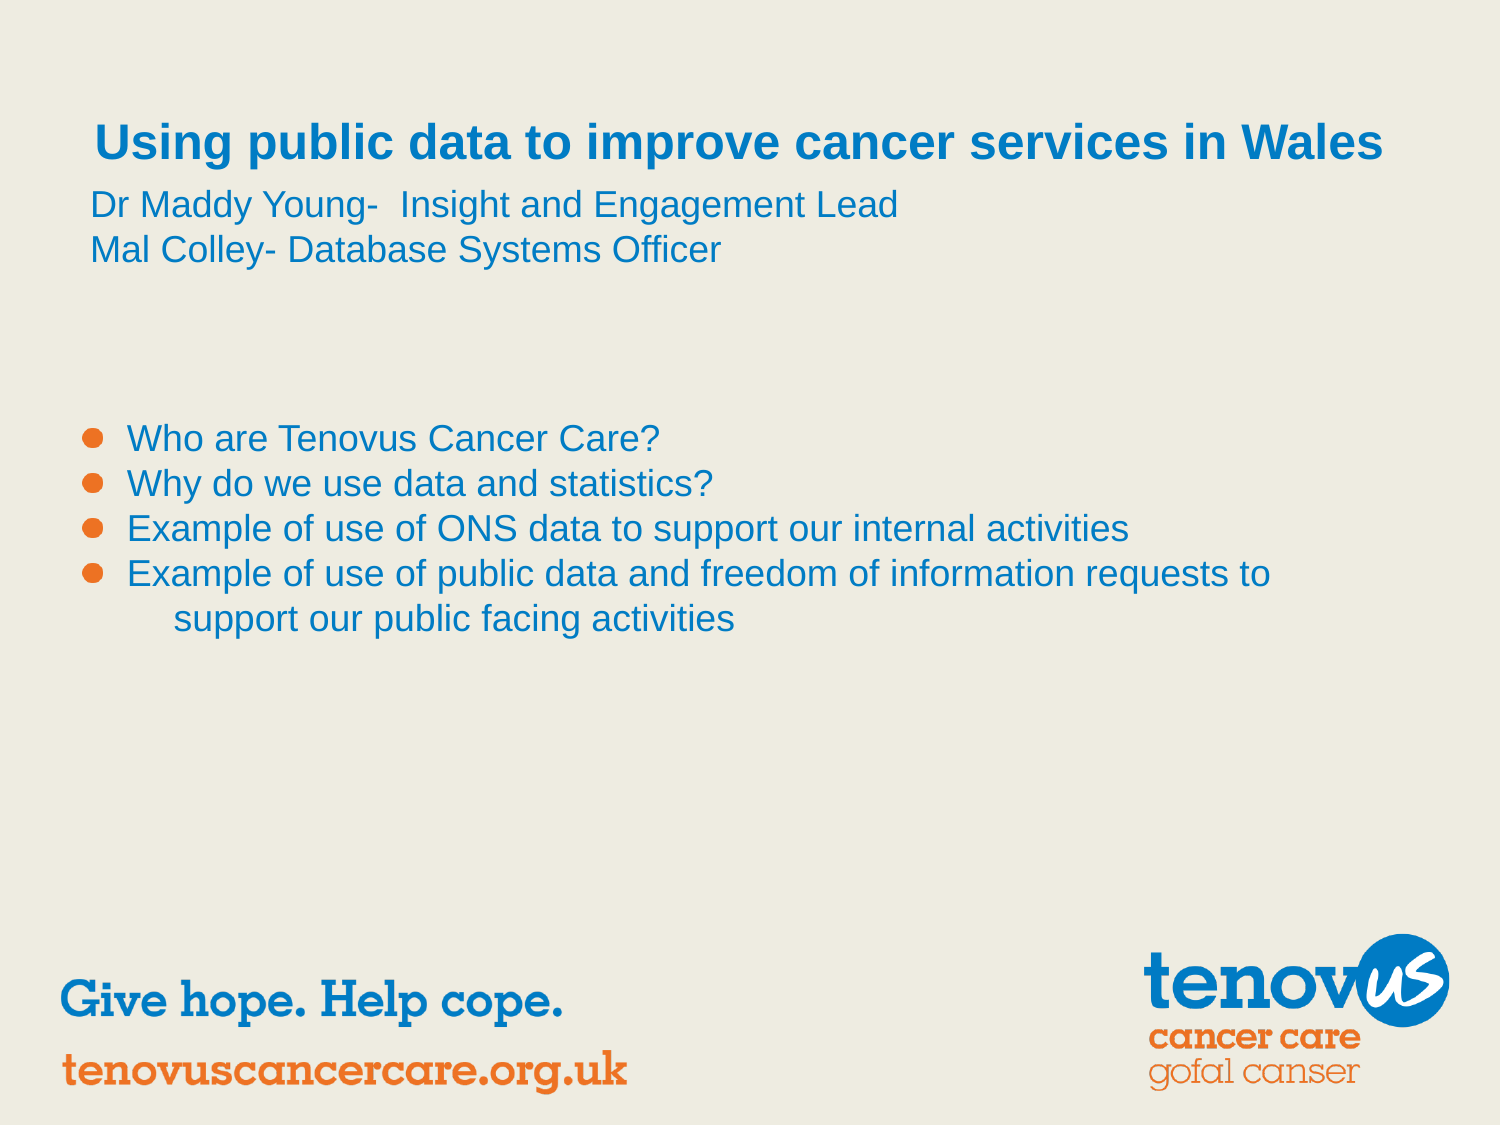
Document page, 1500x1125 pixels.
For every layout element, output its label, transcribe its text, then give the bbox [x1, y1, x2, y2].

title Using public data to improve cancer services in Wales [64, 101, 1415, 197]
text_box Who are Tenovus Cancer Care? Why do we use data and statistics? Example of use of ONS data to support our internal activities Example of use of public data and freedom of information requests to support our public facing activities [64, 361, 1353, 695]
text_box Dr Maddy Young- Insight and Engagement Lead Mal Colley- Database Systems Officer [75, 172, 1426, 268]
